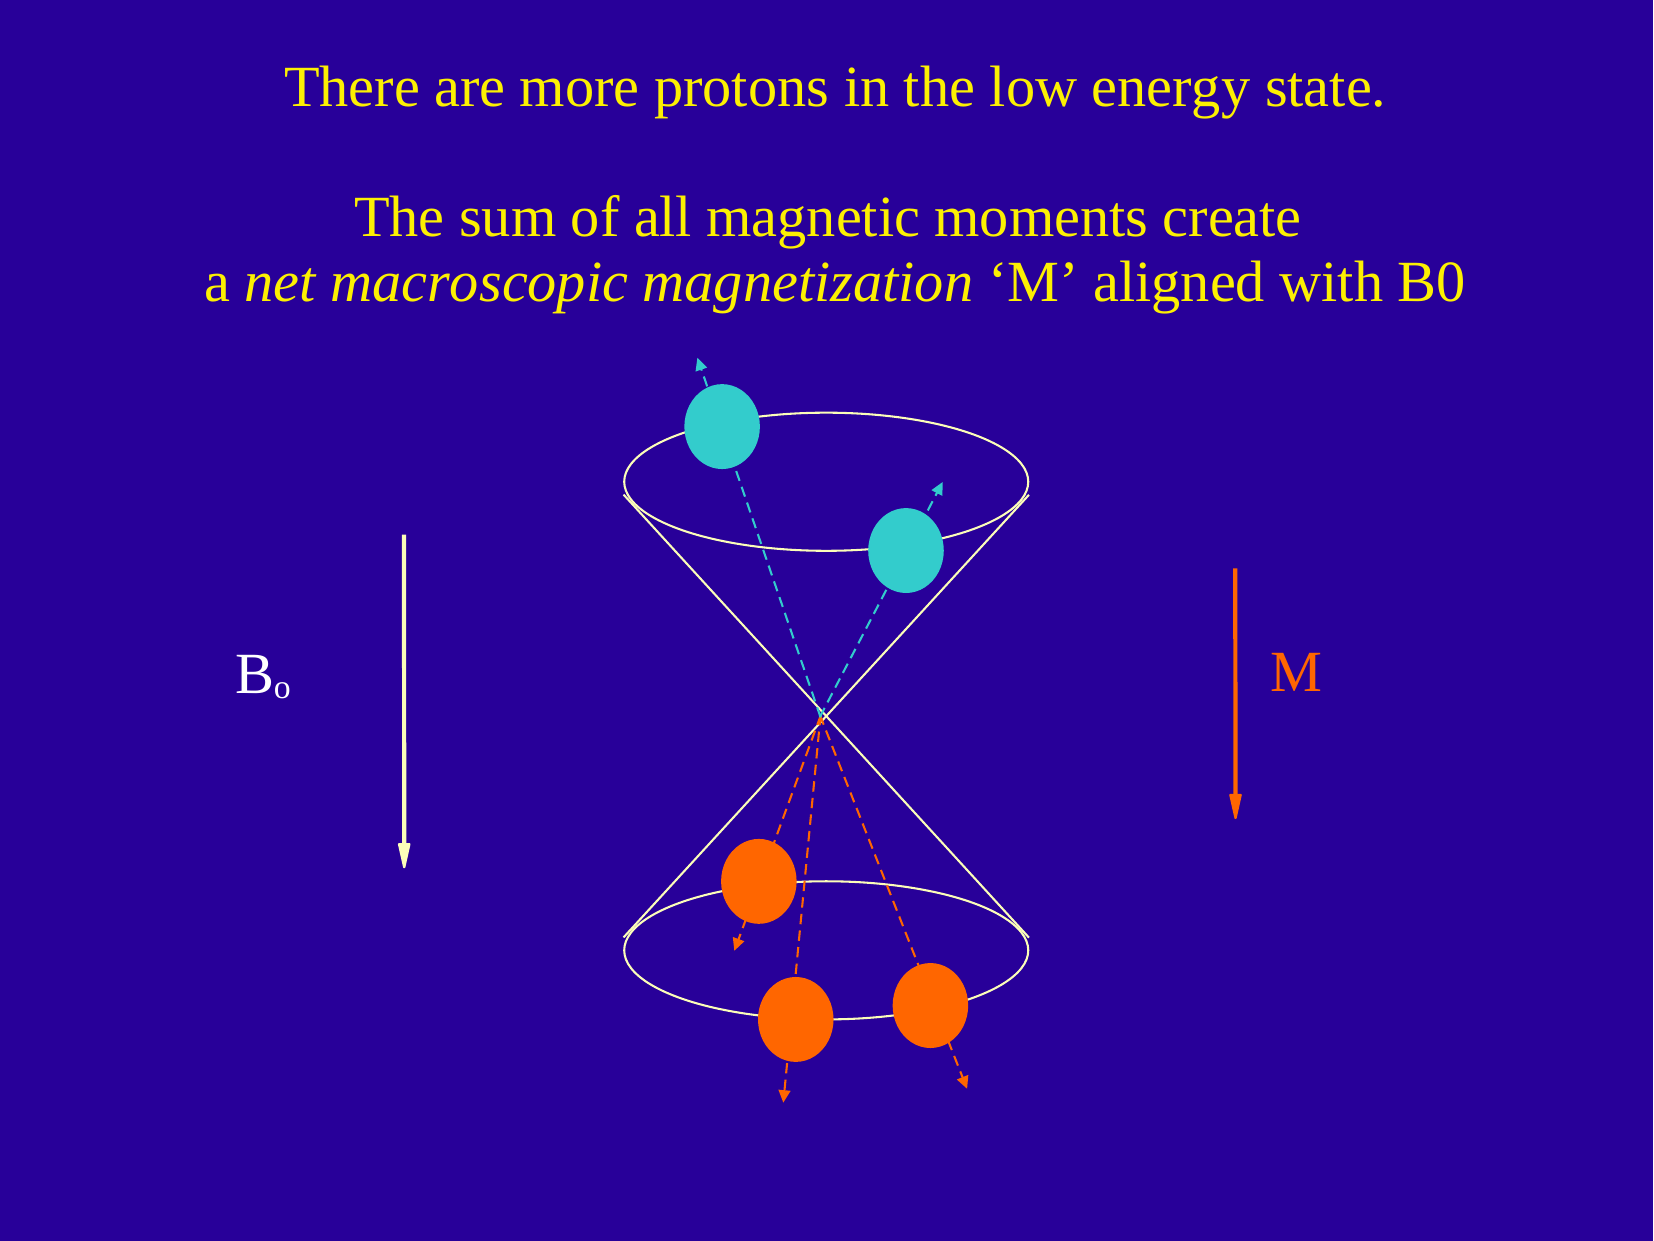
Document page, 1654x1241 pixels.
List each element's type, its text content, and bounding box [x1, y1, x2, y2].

text_box [893, 964, 968, 1047]
text_box Bo [235, 645, 344, 724]
text_box [869, 509, 943, 592]
text_box [722, 839, 796, 923]
text_box M [1270, 643, 1419, 704]
text_box [685, 385, 759, 469]
text_box [759, 978, 833, 1061]
text_box There are more protons in the low energy state. The sum of all magnetic moments create a net macroscopic magnetization ‘M’ aligned with B0 [53, 46, 1618, 322]
